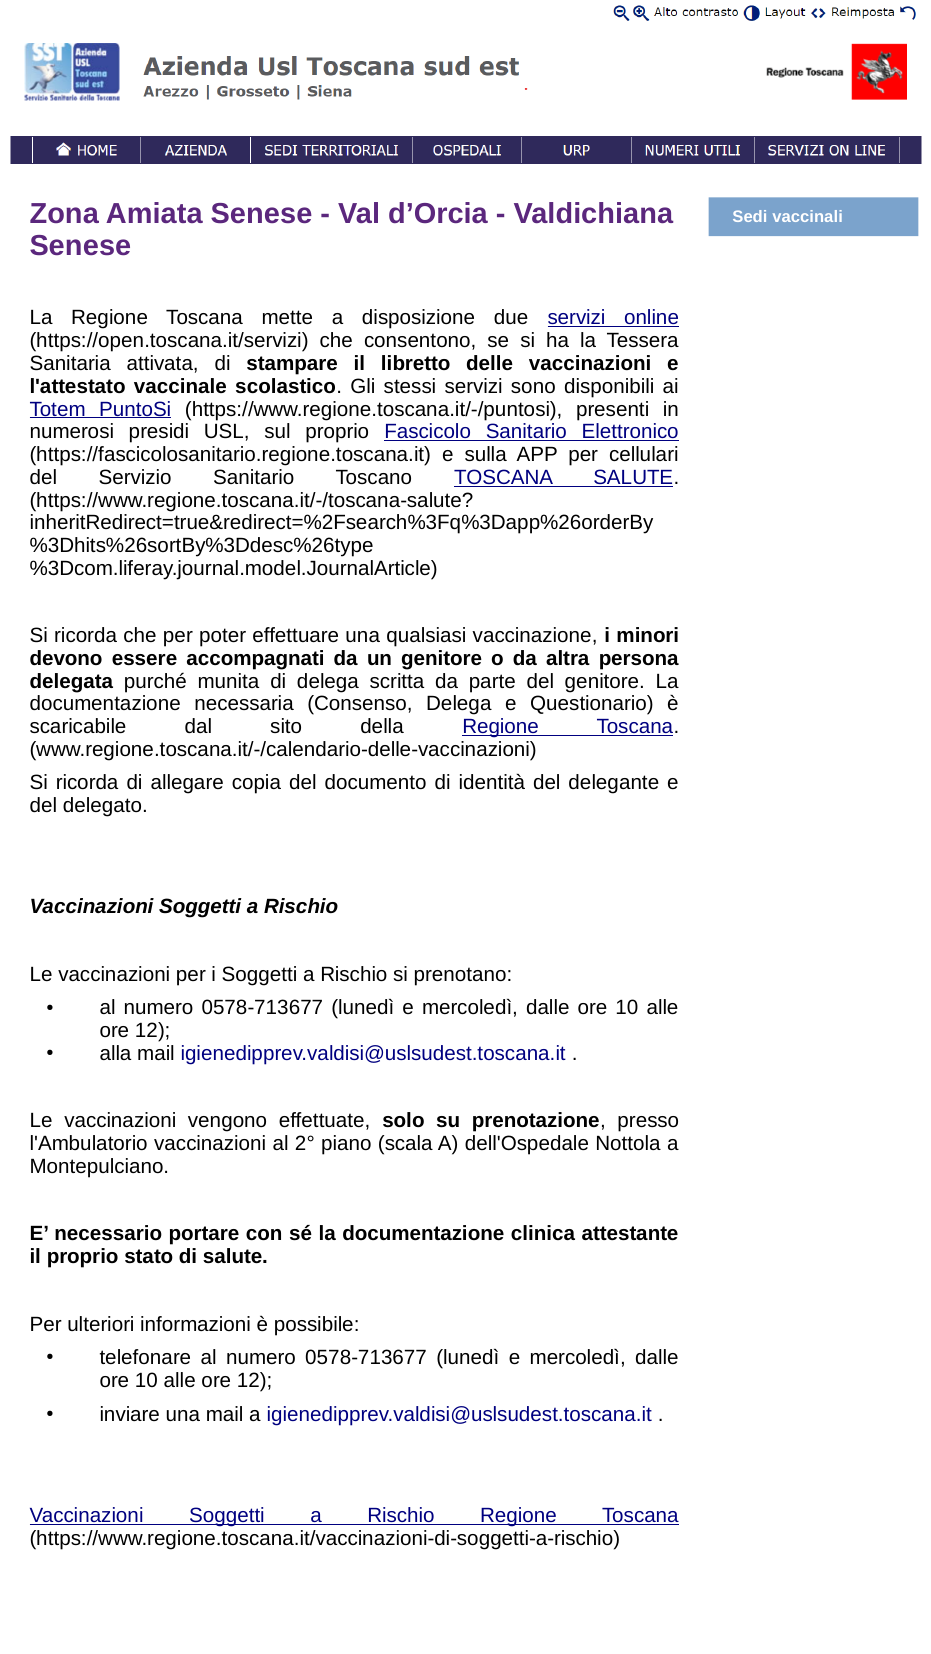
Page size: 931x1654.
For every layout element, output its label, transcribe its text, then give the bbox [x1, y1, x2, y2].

list Sedi vaccinali [708, 197, 919, 237]
picture [0, 0, 931, 172]
list Zona Amiata Senese - Val d’Orcia - Valdichiana Senese La Regione Toscana mette a disposizione due servizi online (https://open.toscana.it/servizi) che consentono, se si ha la Tessera Sanitaria attivata, di stampare il libretto delle vaccinazioni e l'attestato vaccinale scolastico. Gli stessi servizi sono disponibili ai Totem PuntoSi (https://www.regione.toscana.it/-/puntosi), presenti in numerosi presidi USL, sul proprio Fascicolo Sanitario Elettronico (https://fascicolosanitario.regione.toscana.it) e sulla APP per cellulari del Servizio Sanitario Toscano TOSCANA SALUTE. (https://www.regione.toscana.it/-/toscana-salute?inheritRedirect=true&redirect=%2Fsearch%3Fq%3Dapp%26orderBy%3Dhits%26sortBy%3Ddesc%26type%3Dcom.liferay.journal.model.JournalArticle) Si ricorda che per poter effettuare una qualsiasi vaccinazione, i minori devono essere accompagnati da un genitore o da altra persona delegata purché munita di delega scritta da parte del genitore. La documentazione necessaria (Consenso, Delega e Questionario) è scaricabile dal sito della Regione Toscana. (www.regione.toscana.it/-/calendario-delle-vaccinazioni) Si ricorda di allegare copia del documento di identità del delegante e del delegato. Vaccinazioni Soggetti a Rischio Le vaccinazioni per i Soggetti a Rischio si prenotano: al numero 0578-713677 (lunedì e mercoledì, dalle ore 10 alle ore 12); alla mail igienedipprev.valdisi@uslsudest.toscana.it . Le vaccinazioni vengono effettuate, solo su prenotazione, presso l'Ambulatorio vaccinazioni al 2° piano (scala A) dell'Ospedale Nottola a Montepulciano. E’ necessario portare con sé la documentazione clinica attestante il proprio stato di salute. Per ulteriori informazioni è possibile: telefonare al numero 0578-713677 (lunedì e mercoledì, dalle ore 10 alle ore 12); inviare una mail a igienedipprev.valdisi@uslsudest.toscana.it . Vaccinazioni Soggetti a Rischio Regione Toscana (https://www.regione.toscana.it/vaccinazioni-di-soggetti-a-rischio) [29, 196, 680, 1565]
